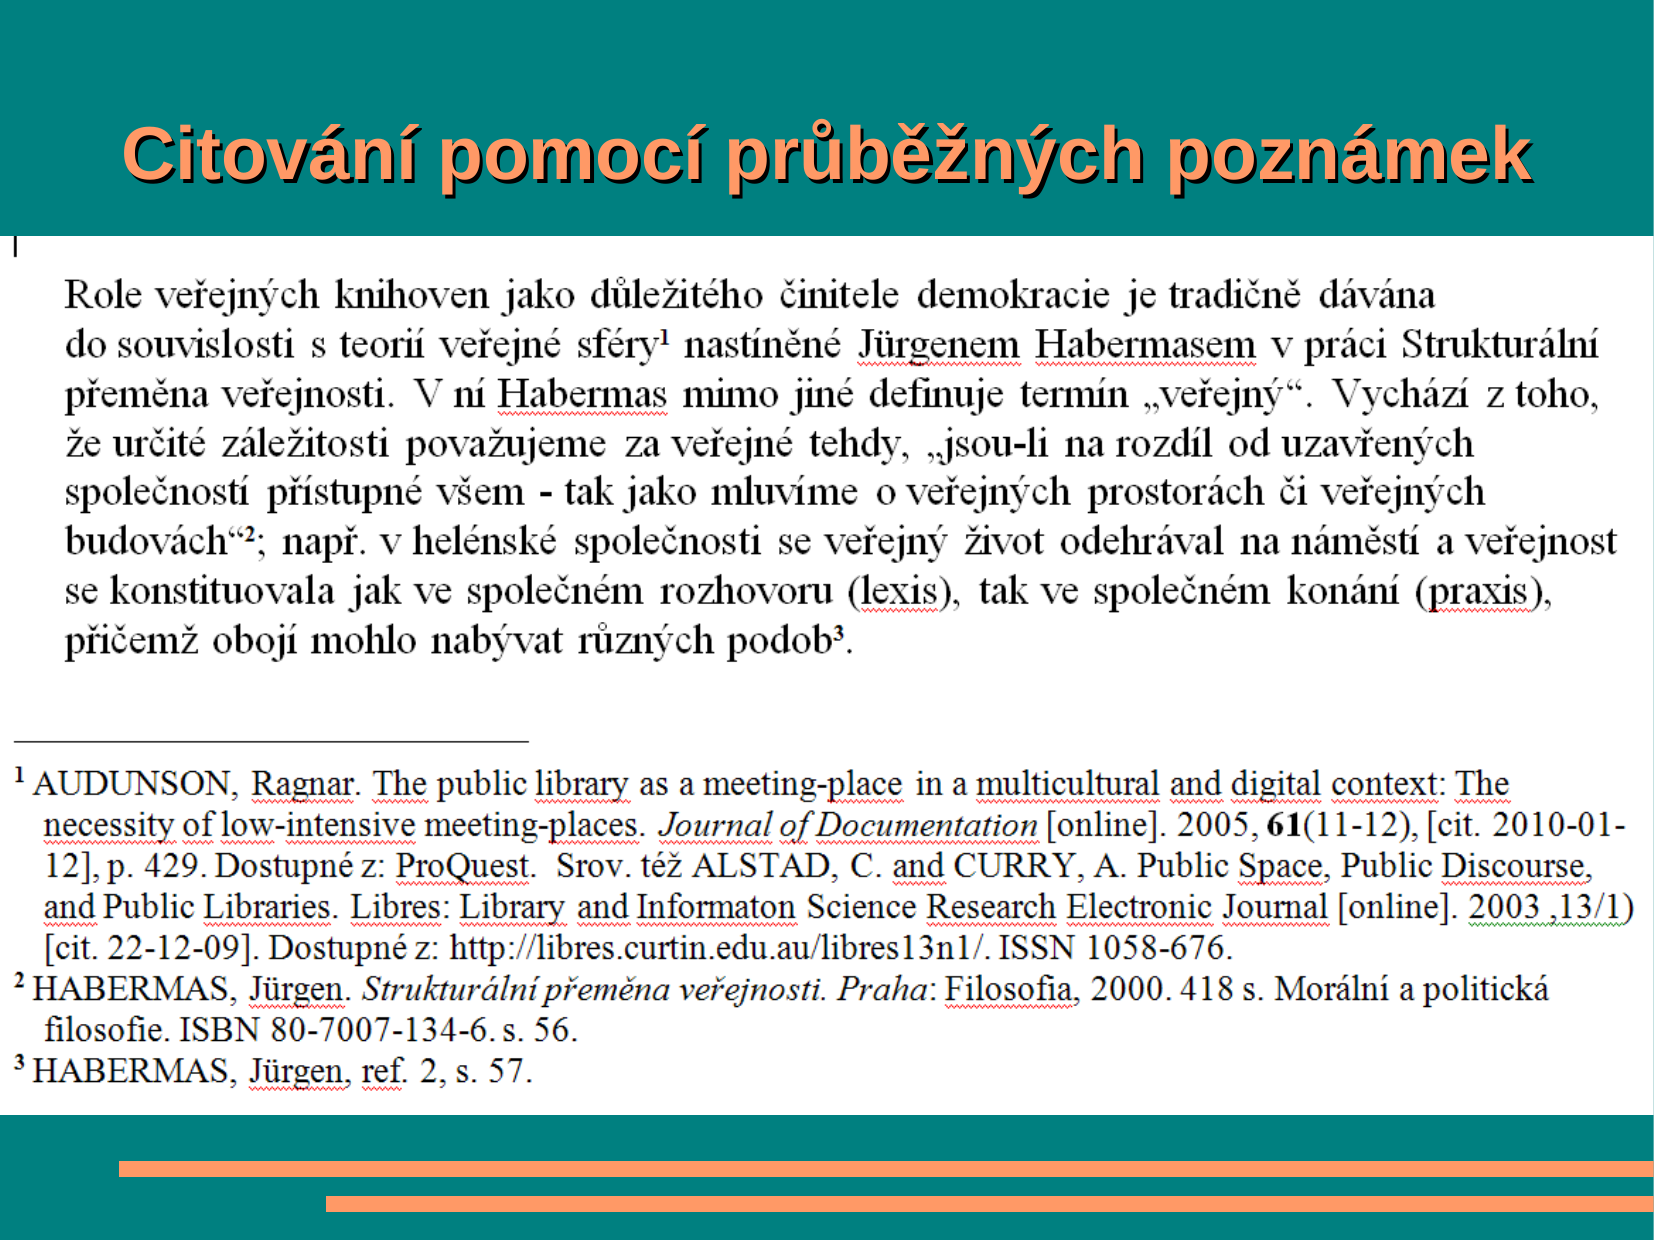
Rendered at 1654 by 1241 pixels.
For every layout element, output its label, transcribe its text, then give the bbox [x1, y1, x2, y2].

picture [0, 236, 1654, 1115]
title Citování pomocí průběžných poznámek [121, 46, 1534, 236]
